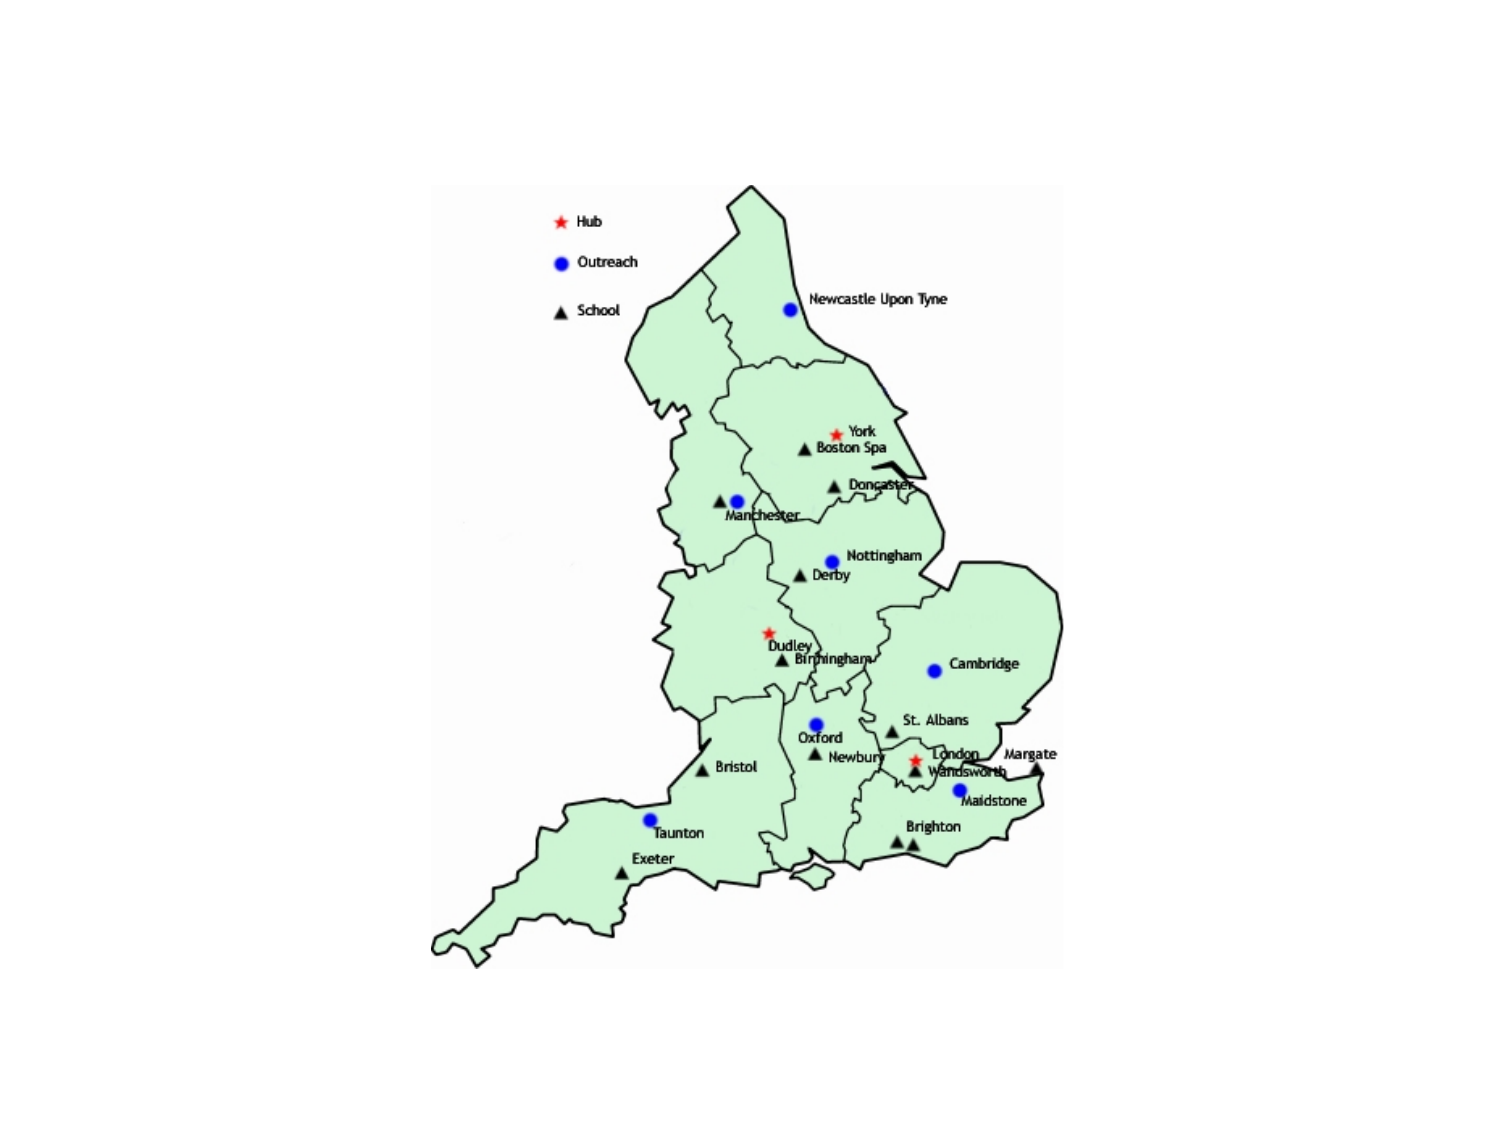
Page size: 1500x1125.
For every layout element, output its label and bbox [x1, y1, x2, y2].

chart [430, 184, 1064, 970]
